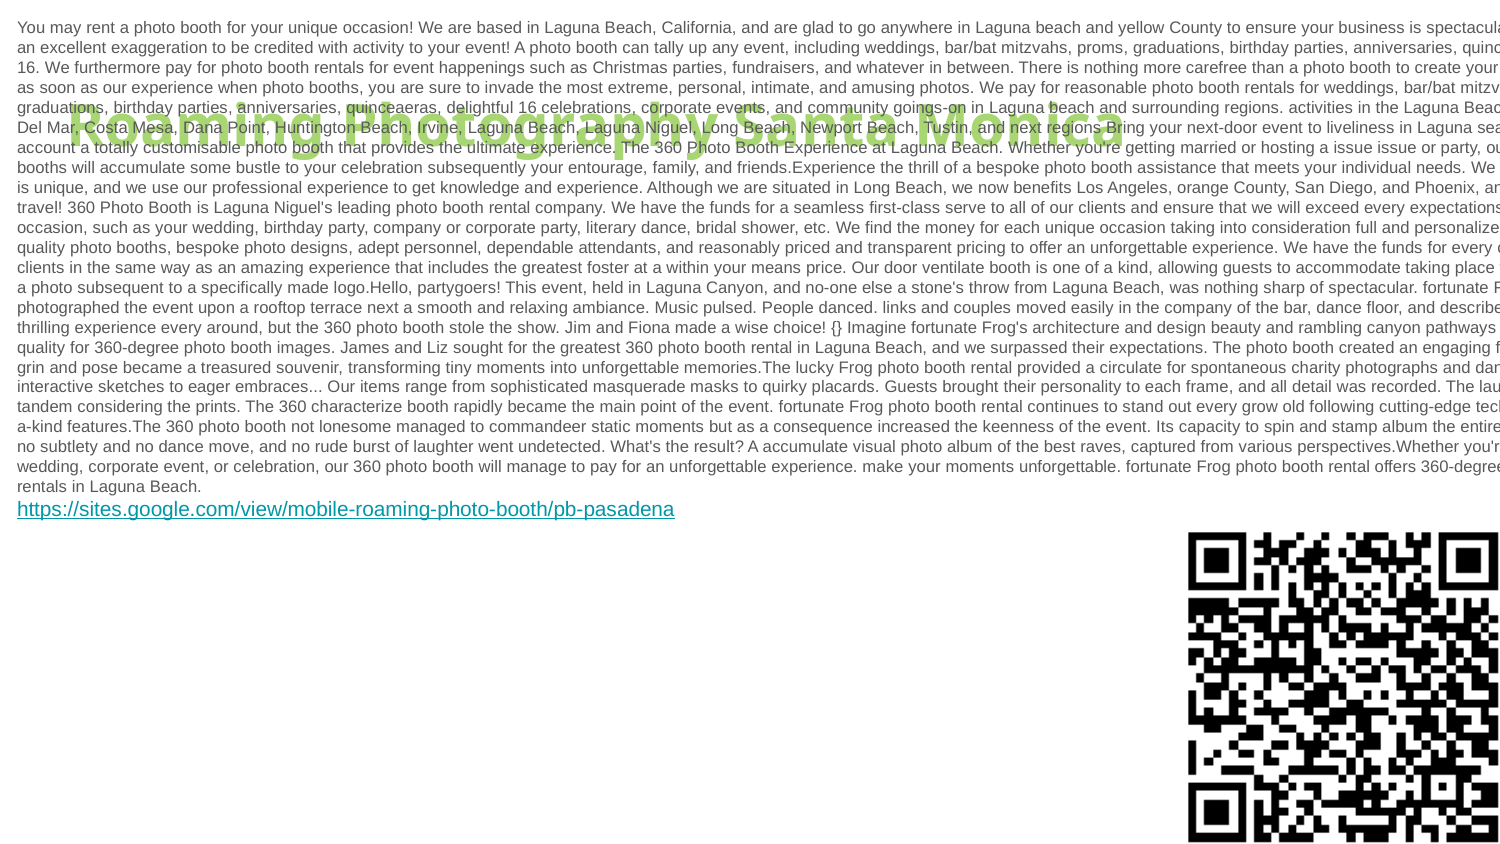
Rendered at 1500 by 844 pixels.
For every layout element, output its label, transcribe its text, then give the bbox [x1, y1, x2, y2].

picture [1187, 531, 1500, 844]
text_box You may rent a photo booth for your unique occasion! We are based in Laguna Beach, California, and are glad to go anywhere in Laguna beach and yellow County to ensure your business is spectacular. A photo booth is an excellent exaggeration to be credited with activity to your event! A photo booth can tally up any event, including weddings, bar/bat mitzvahs, proms, graduations, birthday parties, anniversaries, quinceaeras, and lovable 16. We furthermore pay for photo booth rentals for event happenings such as Christmas parties, fundraisers, and whatever in between. There is nothing more carefree than a photo booth to create your celebration unique! as soon as our experience when photo booths, you are sure to invade the most extreme, personal, intimate, and amusing photos. We pay for reasonable photo booth rentals for weddings, bar/bat mitzvahs, proms, graduations, birthday parties, anniversaries, quinceaeras, delightful 16 celebrations, corporate events, and community goings-on in Laguna beach and surrounding regions. activities in the Laguna Beach, Anaheim, Corona Del Mar, Costa Mesa, Dana Point, Huntington Beach, Irvine, Laguna Beach, Laguna Niguel, Long Beach, Newport Beach, Tustin, and next regions Bring your next-door event to liveliness in Laguna seashore taking into account a totally customisable photo booth that provides the ultimate experience. The 360 Photo Booth Experience at Laguna Beach. Whether you're getting married or hosting a issue issue or party, our personalized booths will accumulate some bustle to your celebration subsequently your entourage, family, and friends.Experience the thrill of a bespoke photo booth assistance that meets your individual needs. We take that all matter is unique, and we use our professional experience to get knowledge and experience. Although we are situated in Long Beach, we now benefits Los Angeles, orange County, San Diego, and Phoenix, and we are eager to travel! 360 Photo Booth is Laguna Niguel's leading photo booth rental company. We have the funds for a seamless first-class serve to all of our clients and ensure that we will exceed every expectations for any special occasion, such as your wedding, birthday party, company or corporate party, literary dance, bridal shower, etc. We find the money for each unique occasion taking into consideration full and personalized packages, high-quality photo booths, bespoke photo designs, adept personnel, dependable attendants, and reasonably priced and transparent pricing to offer an unforgettable experience. We have the funds for every consumers and clients in the same way as an amazing experience that includes the greatest foster at a within your means price. Our door ventilate booth is one of a kind, allowing guests to accommodate taking place to ten individuals in a photo subsequent to a specifically made logo.Hello, partygoers! This event, held in Laguna Canyon, and no-one else a stone's throw from Laguna Beach, was nothing sharp of spectacular. fortunate Frog Photo Booth photographed the event upon a rooftop terrace next a smooth and relaxing ambiance. Music pulsed. People danced. links and couples moved easily in the company of the bar, dance floor, and describe booth. It was a thrilling experience every around, but the 360 photo booth stole the show. Jim and Fiona made a wise choice! {} Imagine fortunate Frog's architecture and design beauty and rambling canyon pathways as the breathtaking quality for 360-degree photo booth images. James and Liz sought for the greatest 360 photo booth rental in Laguna Beach, and we surpassed their expectations. The photo booth created an engaging freshen where every grin and pose became a treasured souvenir, transforming tiny moments into unforgettable memories.The lucky Frog photo booth rental provided a circulate for spontaneous charity photographs and dance-offs... From interactive sketches to eager embraces... Our items range from sophisticated masquerade masks to quirky placards. Guests brought their personality to each frame, and all detail was recorded. The laughter grew in tandem considering the prints. The 360 characterize booth rapidly became the main point of the event. fortunate Frog photo booth rental continues to stand out every grow old following cutting-edge technology and one-of-a-kind features.The 360 photo booth not lonesome managed to commandeer static moments but as a consequence increased the keenness of the event. Its capacity to spin and stamp album the entire image insured that no subtlety and no dance move, and no rude burst of laughter went undetected. What's the result? A accumulate visual photo album of the best raves, captured from various perspectives.Whether you're organizing a wedding, corporate event, or celebration, our 360 photo booth will manage to pay for an unforgettable experience. make your moments unforgettable. fortunate Frog photo booth rental offers 360-degree photo booth rentals in Laguna Beach. https://sites.google.com/view/mobile-roaming-photo-booth/pb-pasadena [2, 2, 1500, 844]
